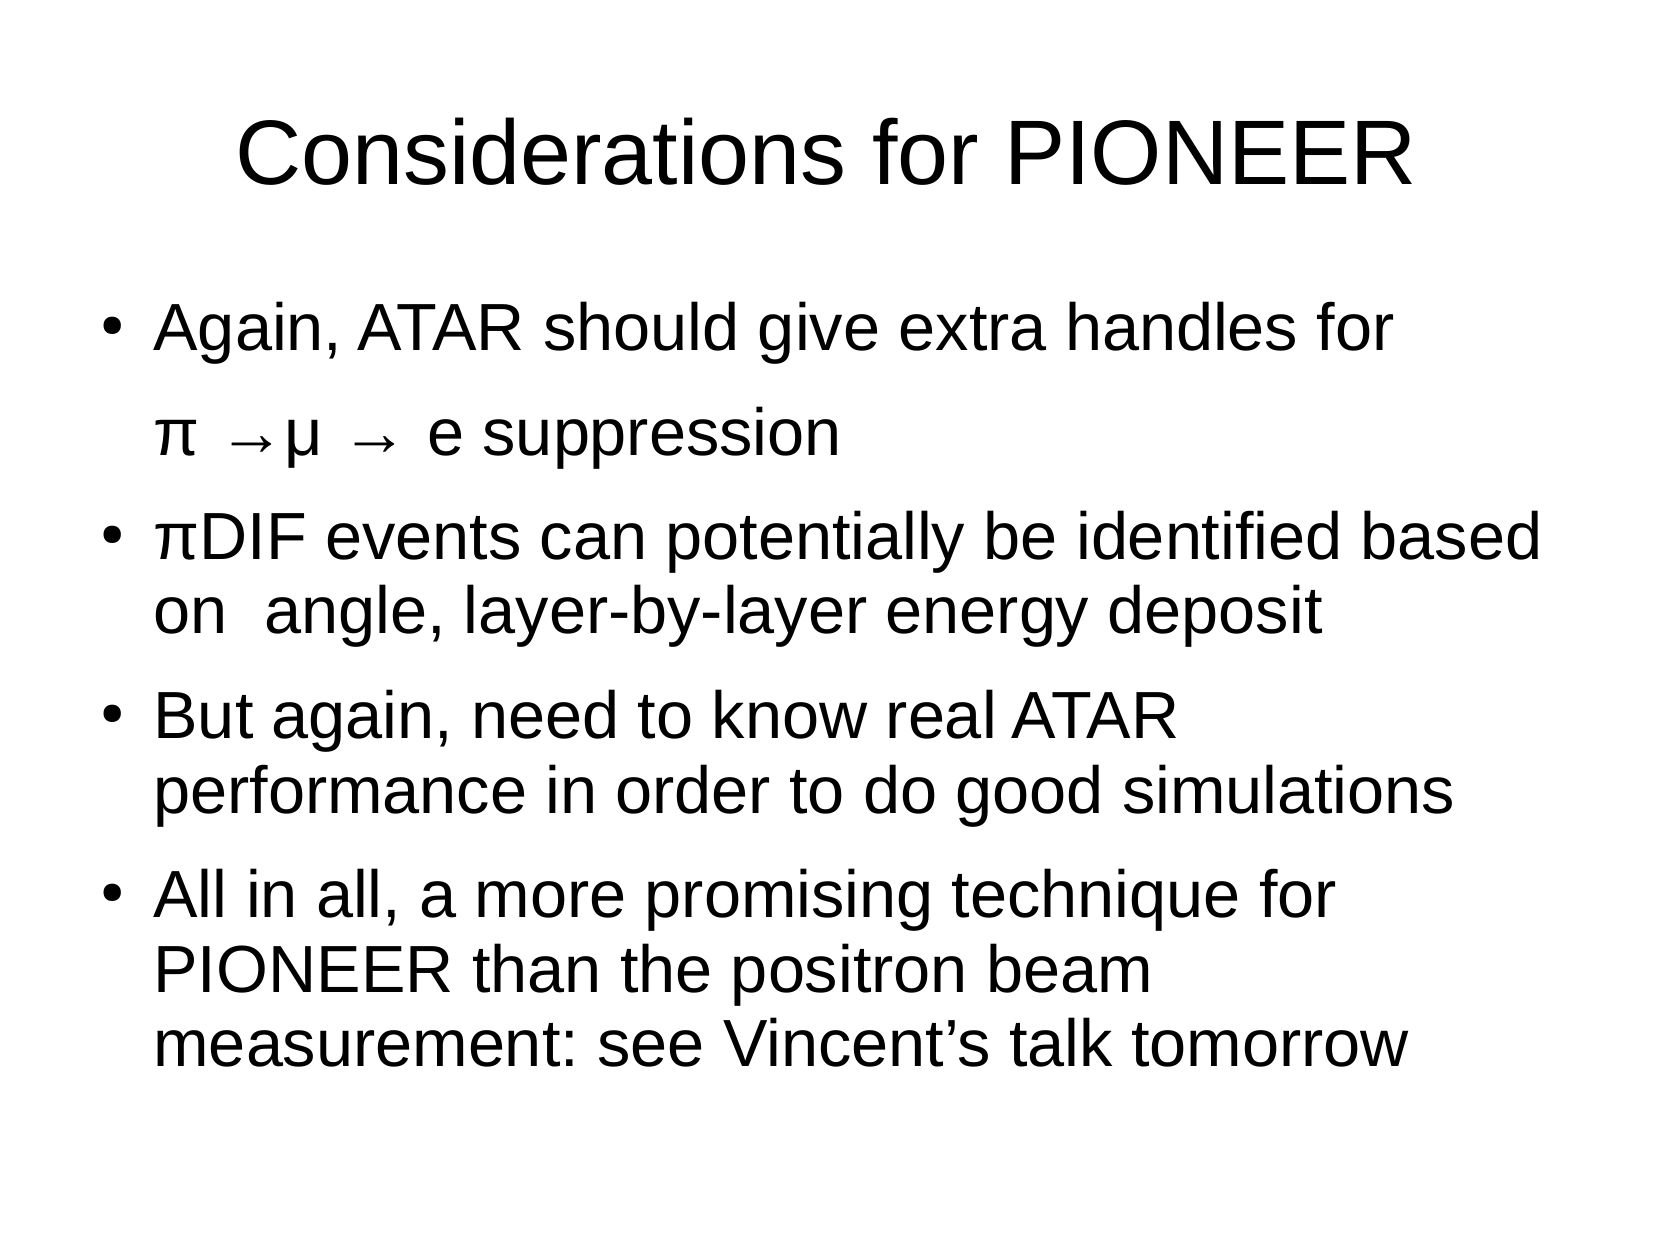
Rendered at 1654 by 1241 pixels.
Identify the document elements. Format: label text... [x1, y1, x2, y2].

title Considerations for PIONEER [82, 49, 1571, 257]
list Again, ATAR should give extra handles for π →μ → e suppression πDIF events can potentially be identified based on angle, layer-by-layer energy deposit But again, need to know real ATAR performance in order to do good simulations All in all, a more promising technique for PIONEER than the positron beam measurement: see Vincent’s talk tomorrow [82, 290, 1571, 1010]
